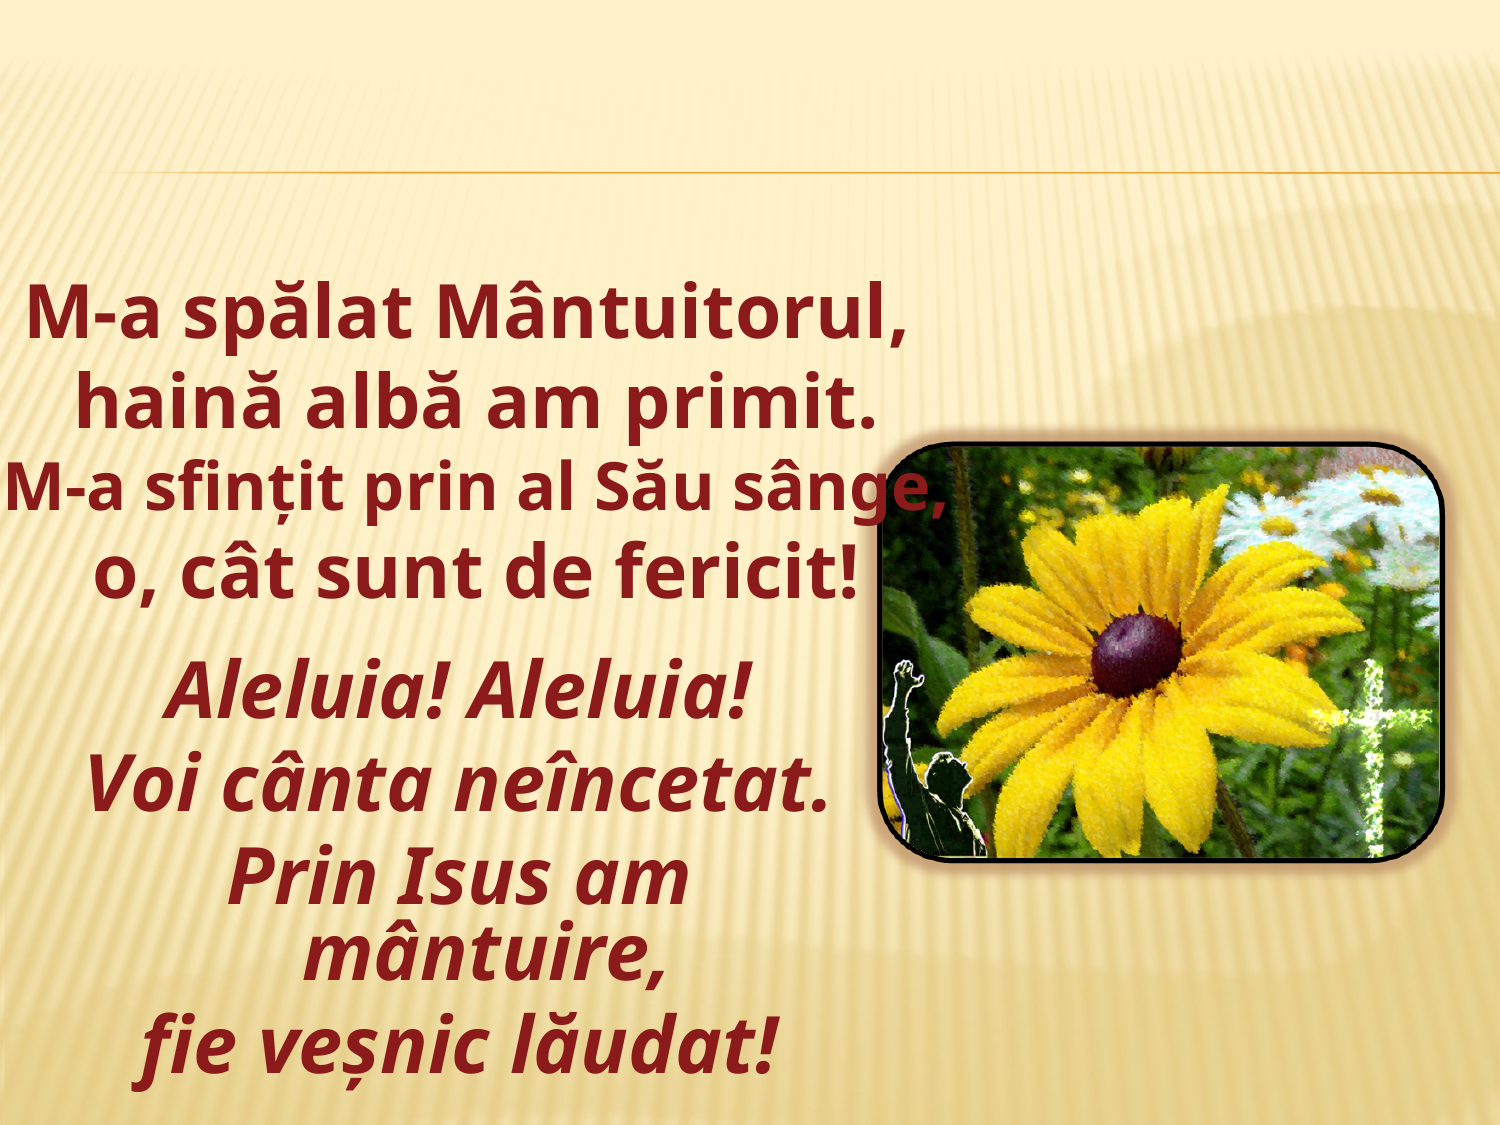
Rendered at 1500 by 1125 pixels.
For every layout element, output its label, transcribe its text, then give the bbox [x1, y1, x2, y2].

picture [0, 0, 1500, 1125]
text_box M-a spălat Mântuitorul, haină albă am primit. M-a sfinţit prin al Său sânge, o, cât sunt de fericit! [0, 256, 989, 643]
list [0, 643, 782, 739]
text_box Aleluia! Aleluia! Voi cânta neîncetat. Prin Isus am mântuire, fie veşnic lăudat! [58, 649, 860, 1081]
